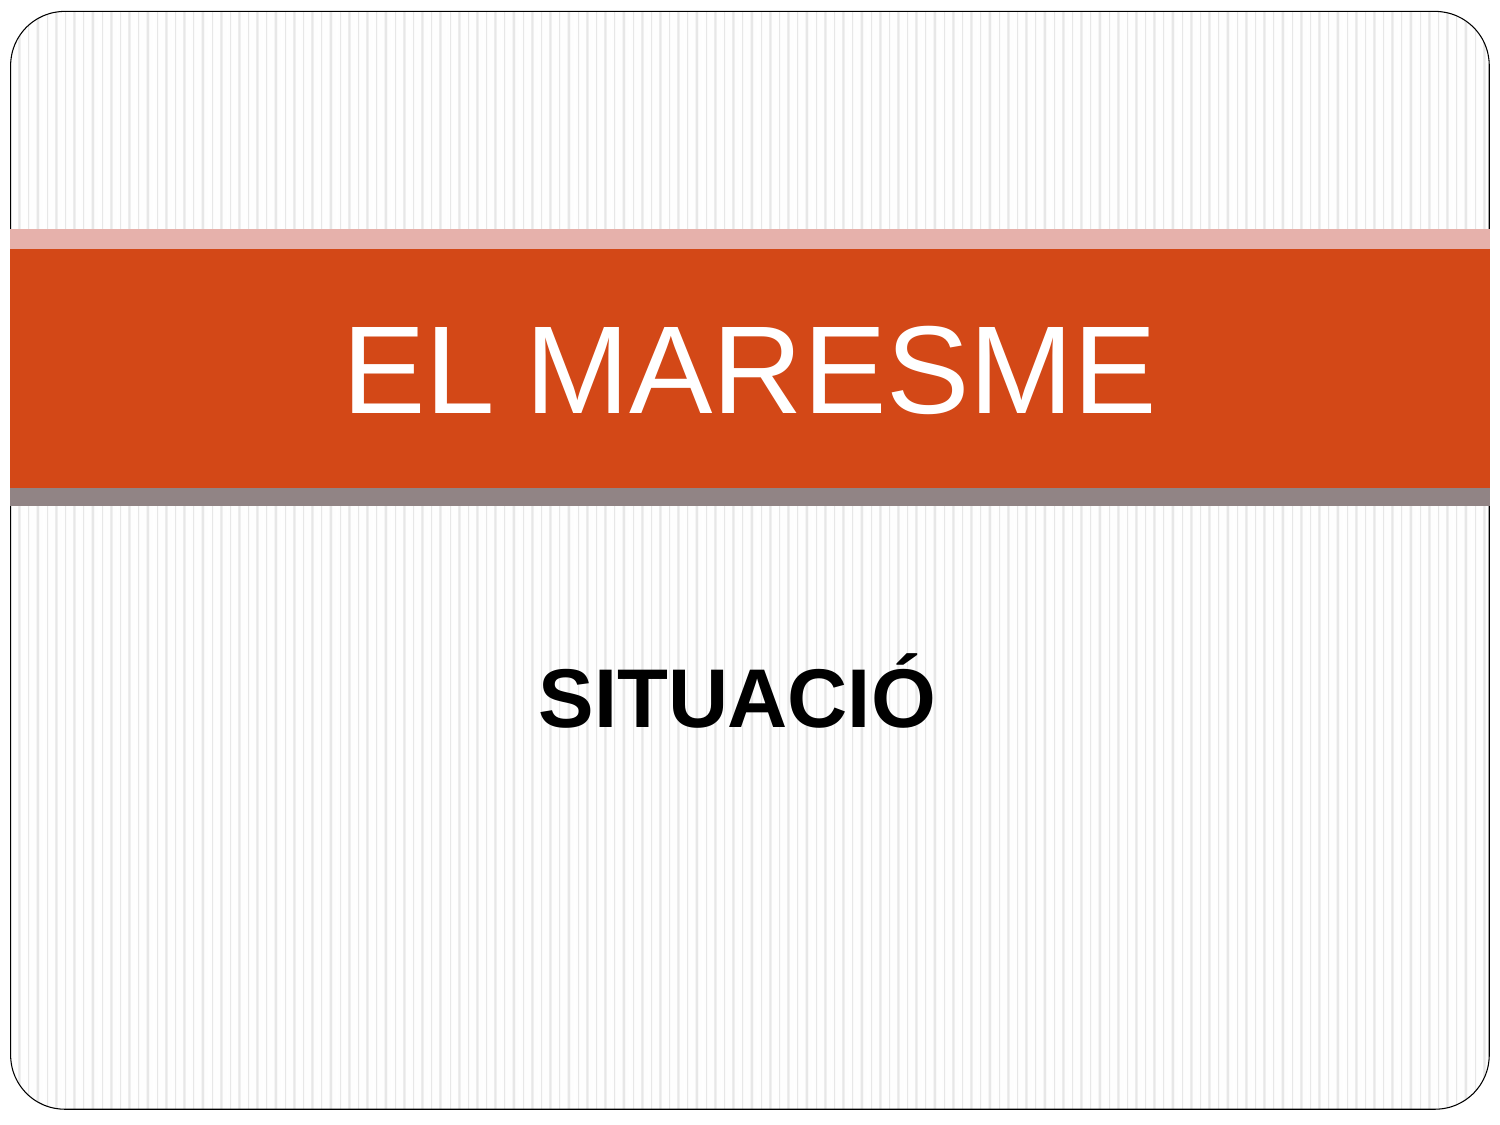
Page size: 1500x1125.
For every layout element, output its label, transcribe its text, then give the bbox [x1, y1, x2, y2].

title EL MARESME [75, 247, 1426, 489]
subtitle SITUACIÓ [212, 525, 1263, 988]
